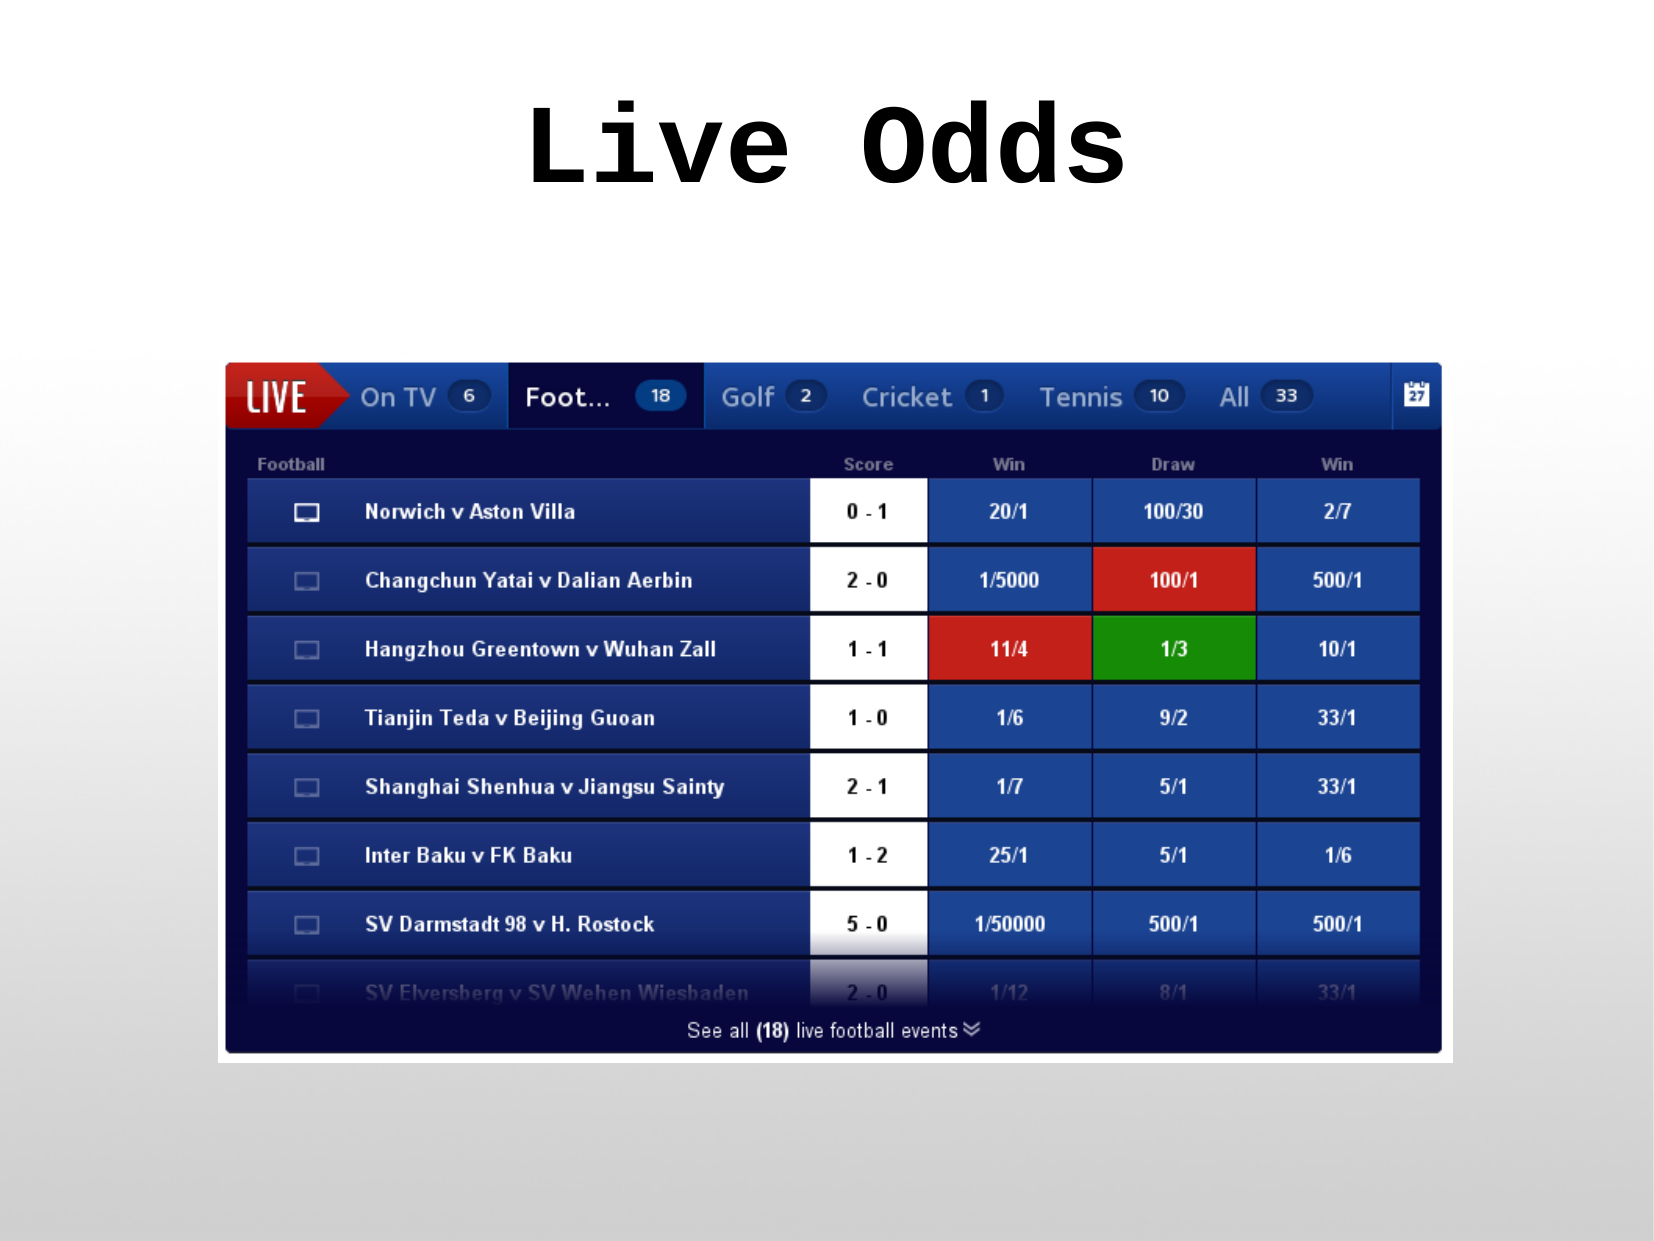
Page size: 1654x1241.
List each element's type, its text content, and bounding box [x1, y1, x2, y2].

title Live Odds [82, 49, 1571, 257]
picture [0, 0, 1654, 1241]
